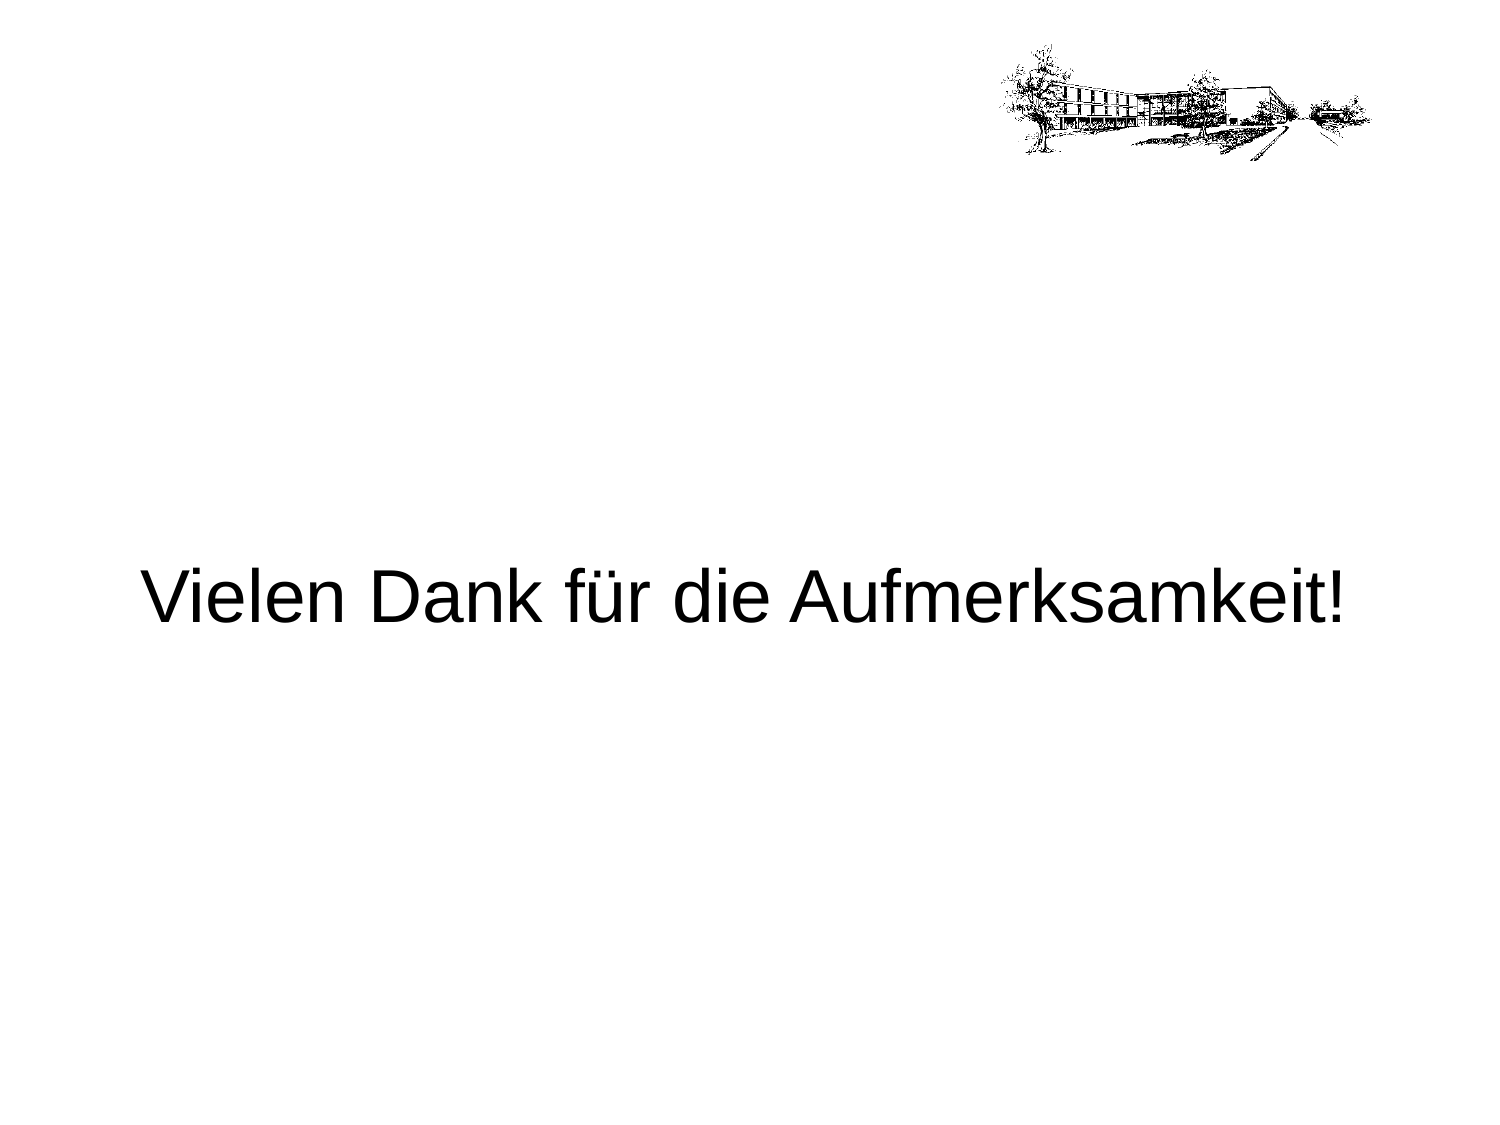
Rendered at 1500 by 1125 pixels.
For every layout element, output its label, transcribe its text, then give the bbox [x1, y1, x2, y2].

picture [982, 32, 1378, 163]
subtitle Vielen Dank für die Aufmerksamkeit! [82, 165, 1406, 1020]
